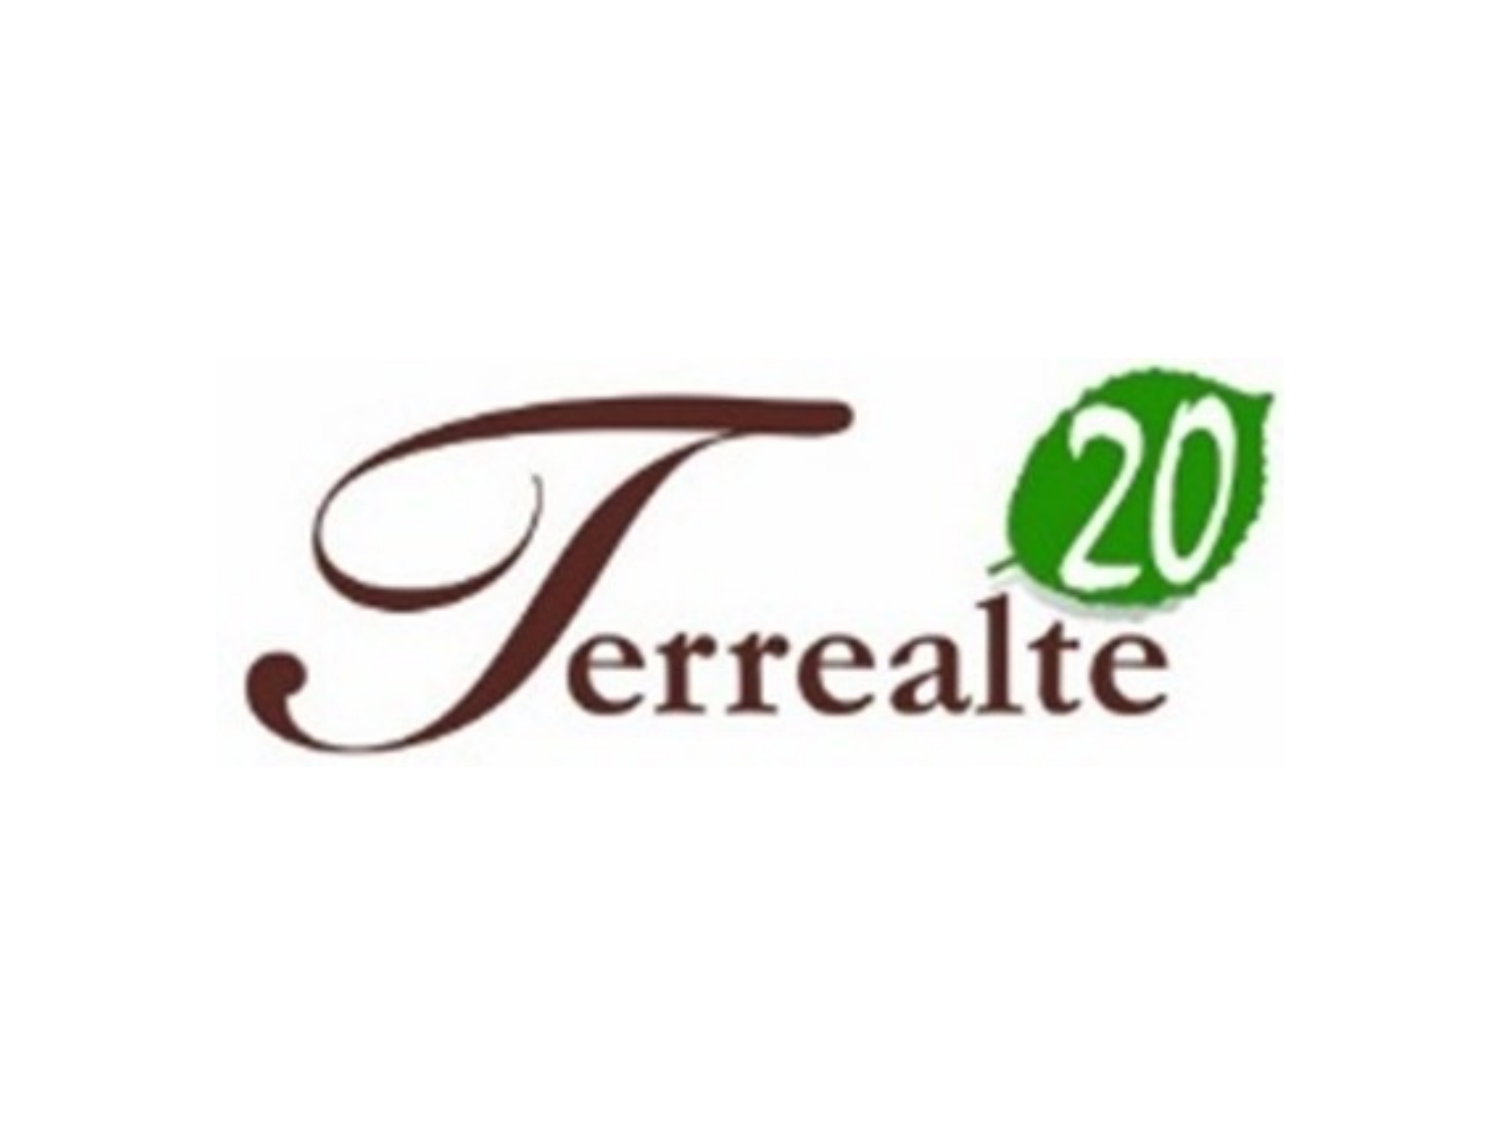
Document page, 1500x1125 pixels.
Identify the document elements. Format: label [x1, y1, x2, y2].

picture [216, 358, 1284, 767]
